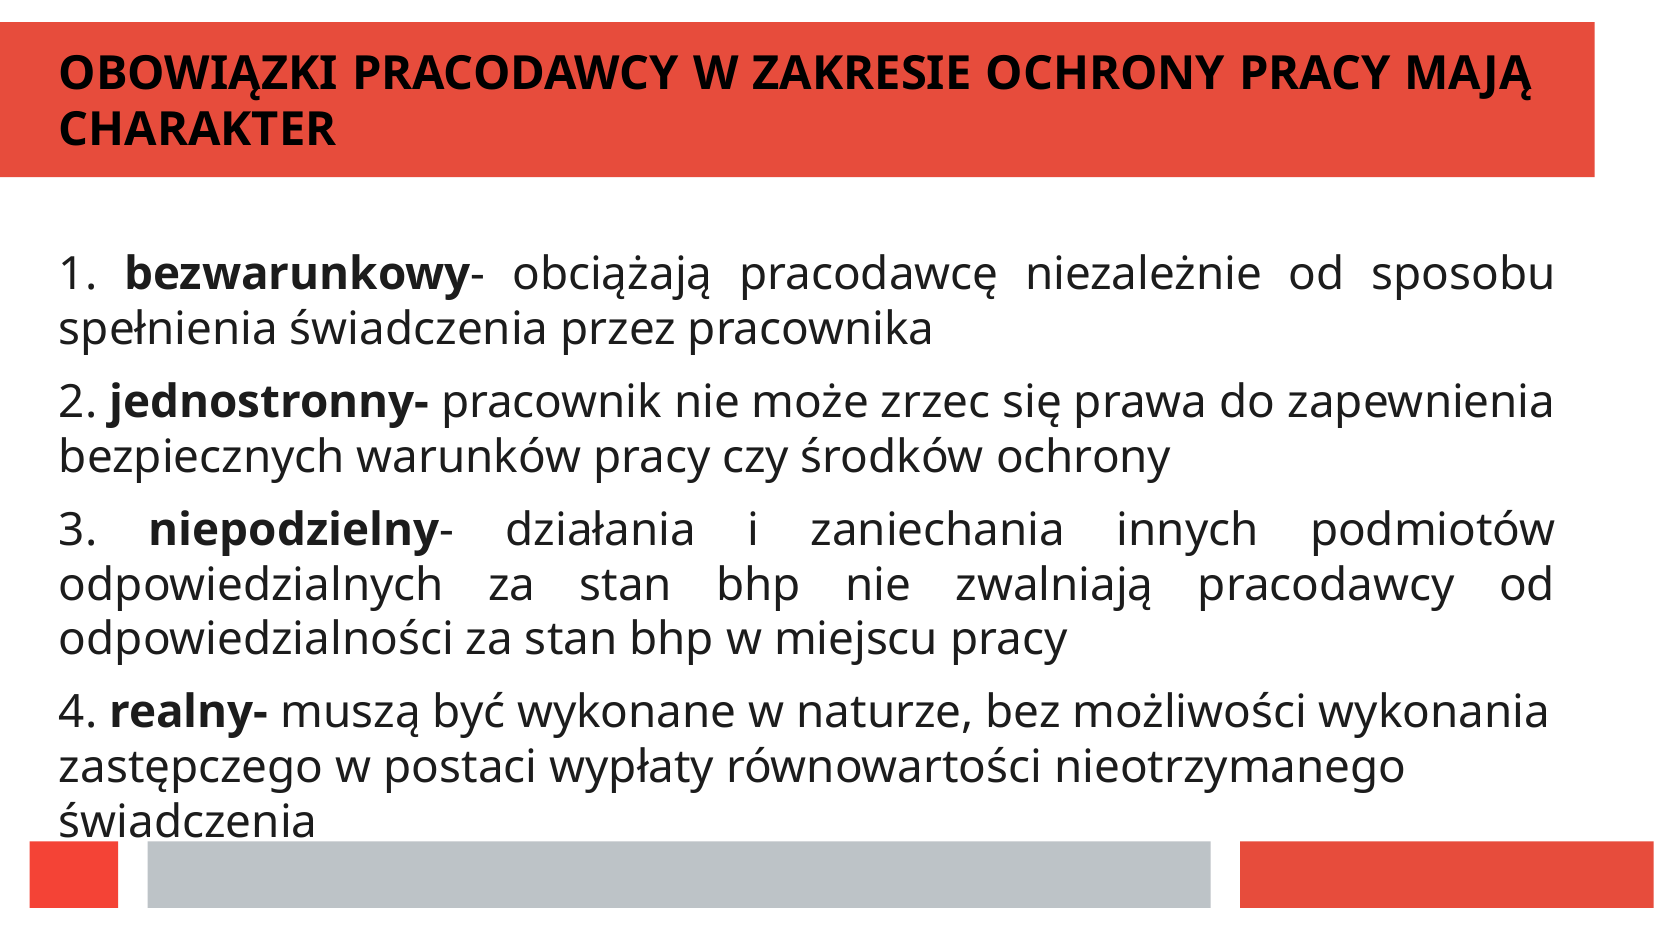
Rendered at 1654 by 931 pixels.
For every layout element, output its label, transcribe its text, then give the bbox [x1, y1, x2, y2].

title OBOWIĄZKI PRACODAWCY W ZAKRESIE OCHRONY PRACY MAJĄ CHARAKTER [59, 41, 1595, 156]
subtitle 1. bezwarunkowy- obciążają pracodawcę niezależnie od sposobu spełnienia świadczenia przez pracownika 2. jednostronny- pracownik nie może zrzec się prawa do zapewnienia bezpiecznych warunków pracy czy środków ochrony 3. niepodzielny- działania i zaniechania innych podmiotów odpowiedzialnych za stan bhp nie zwalniają pracodawcy od odpowiedzialności za stan bhp w miejscu pracy 4. realny- muszą być wykonane w naturze, bez możliwości wykonania zastępczego w postaci wypłaty równowartości nieotrzymanego świadczenia [59, 243, 1565, 849]
